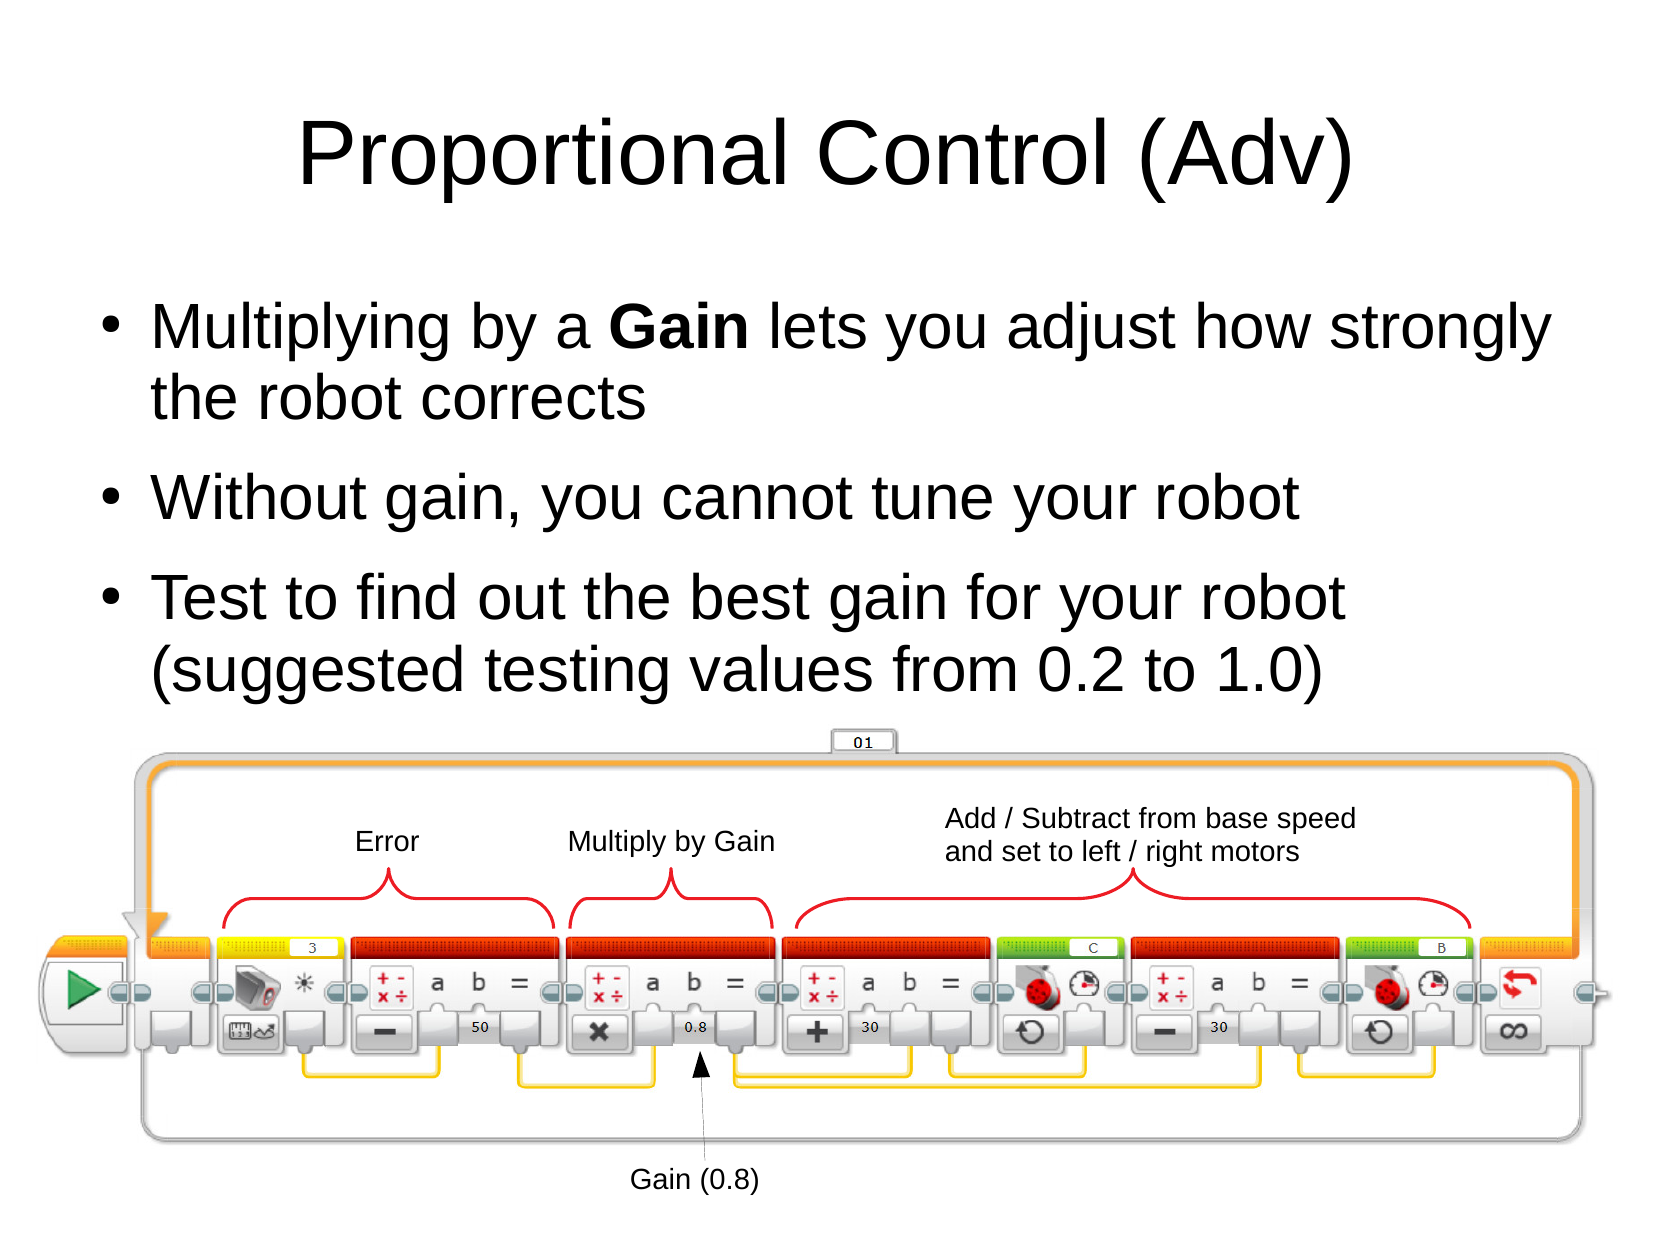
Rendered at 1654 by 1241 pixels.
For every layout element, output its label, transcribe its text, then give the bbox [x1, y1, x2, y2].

list Multiplying by a Gain lets you adjust how strongly the robot corrects Without gain, you cannot tune your robot Test to find out the best gain for your robot (suggested testing values from 0.2 to 1.0) [82, 290, 1571, 706]
title Proportional Control (Adv) [82, 49, 1571, 257]
text_box Add / Subtract from base speed and set to left / right motors [930, 795, 1396, 974]
text_box Multiply by Gain [552, 817, 793, 899]
text_box Error [340, 817, 451, 899]
text_box Gain (0.8) [615, 1155, 856, 1236]
picture [30, 714, 1620, 1161]
